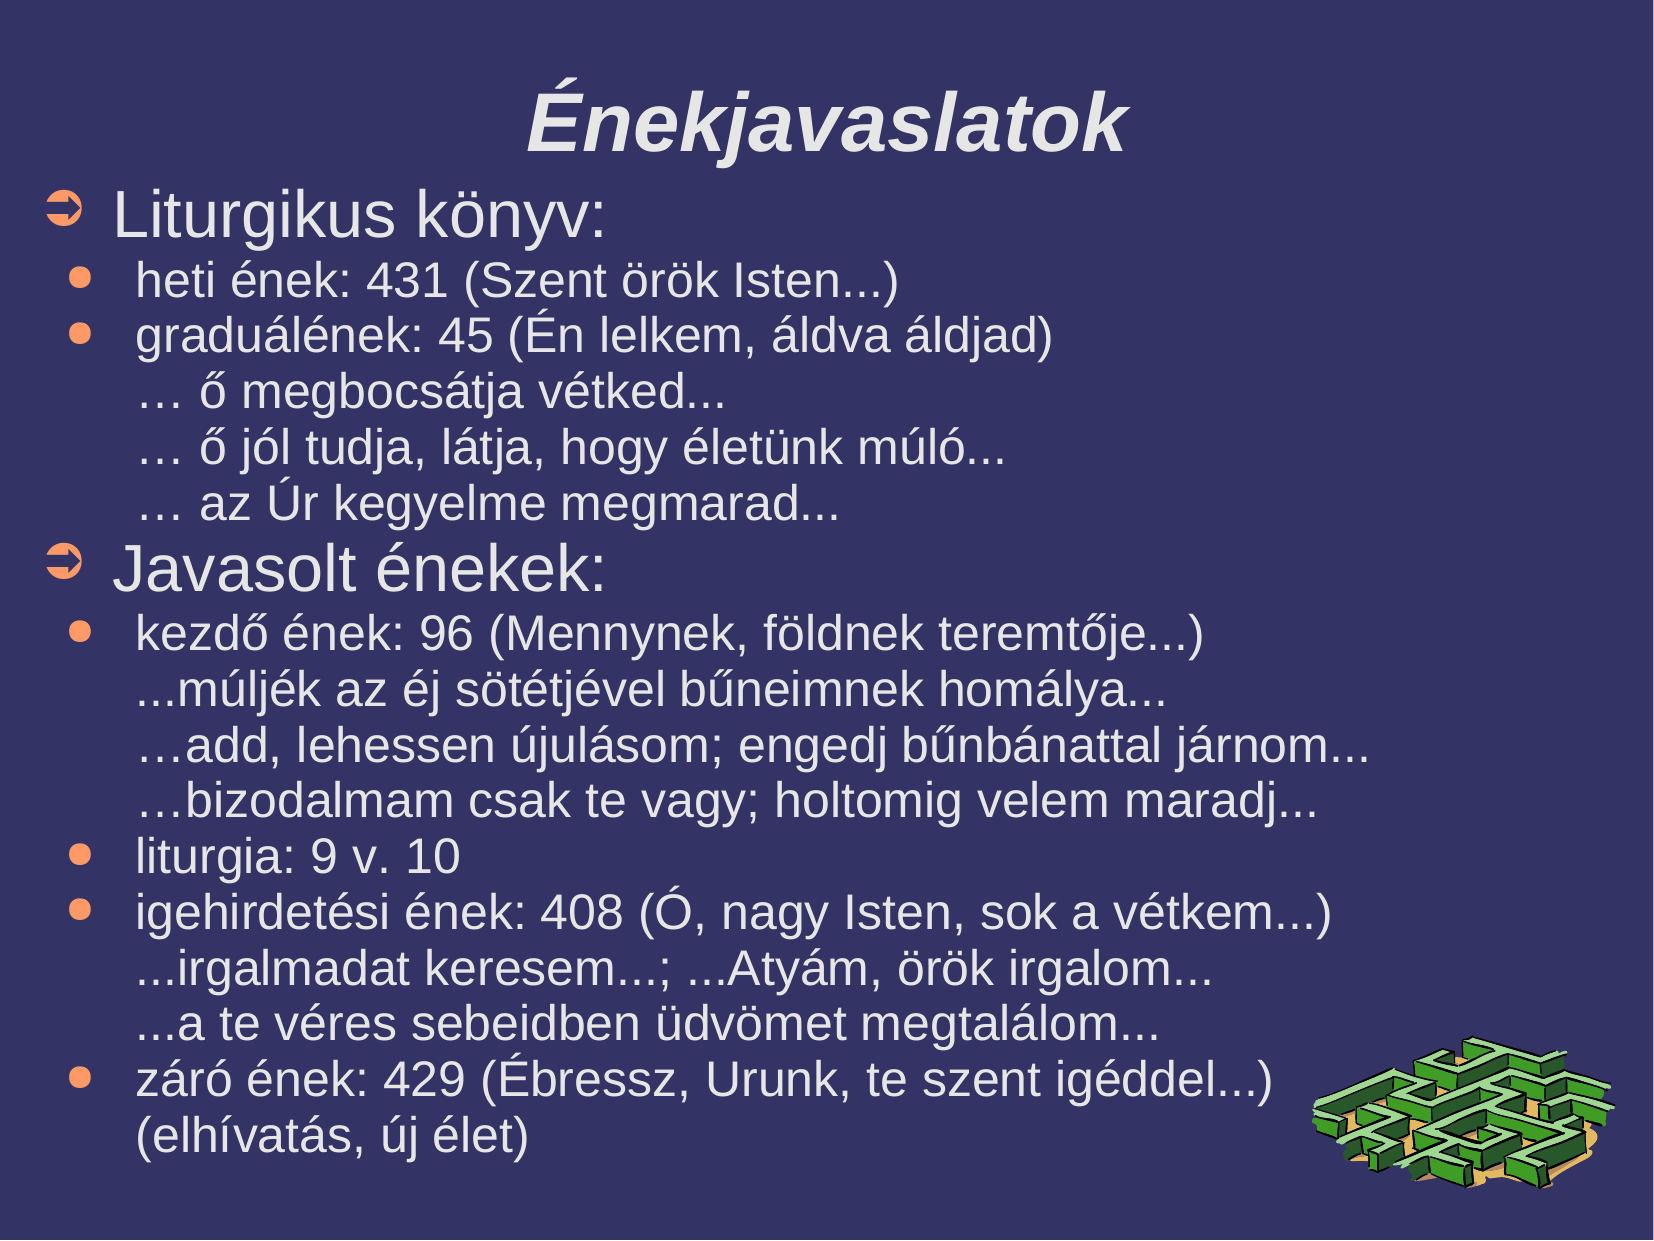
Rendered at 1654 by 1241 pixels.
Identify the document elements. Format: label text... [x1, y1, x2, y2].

title Énekjavaslatok [121, 19, 1534, 227]
list Liturgikus könyv: heti ének: 431 (Szent örök Isten...) graduálének: 45 (Én lelkem, áldva áldjad) … ő megbocsátja vétked... … ő jól tudja, látja, hogy életünk múló... … az Úr kegyelme megmarad... Javasolt énekek: kezdő ének: 96 (Mennynek, földnek teremtője...) ...múljék az éj sötétjével bűneimnek homálya... …add, lehessen újulásom; engedj bűnbánattal járnom... …bizodalmam csak te vagy; holtomig velem maradj... liturgia: 9 v. 10 igehirdetési ének: 408 (Ó, nagy Isten, sok a vétkem...) ...irgalmadat keresem...; ...Atyám, örök irgalom... ...a te véres sebeidben üdvömet megtalálom... záró ének: 429 (Ébressz, Urunk, te szent igéddel...) (elhívatás, új élet) [29, 177, 1421, 1163]
